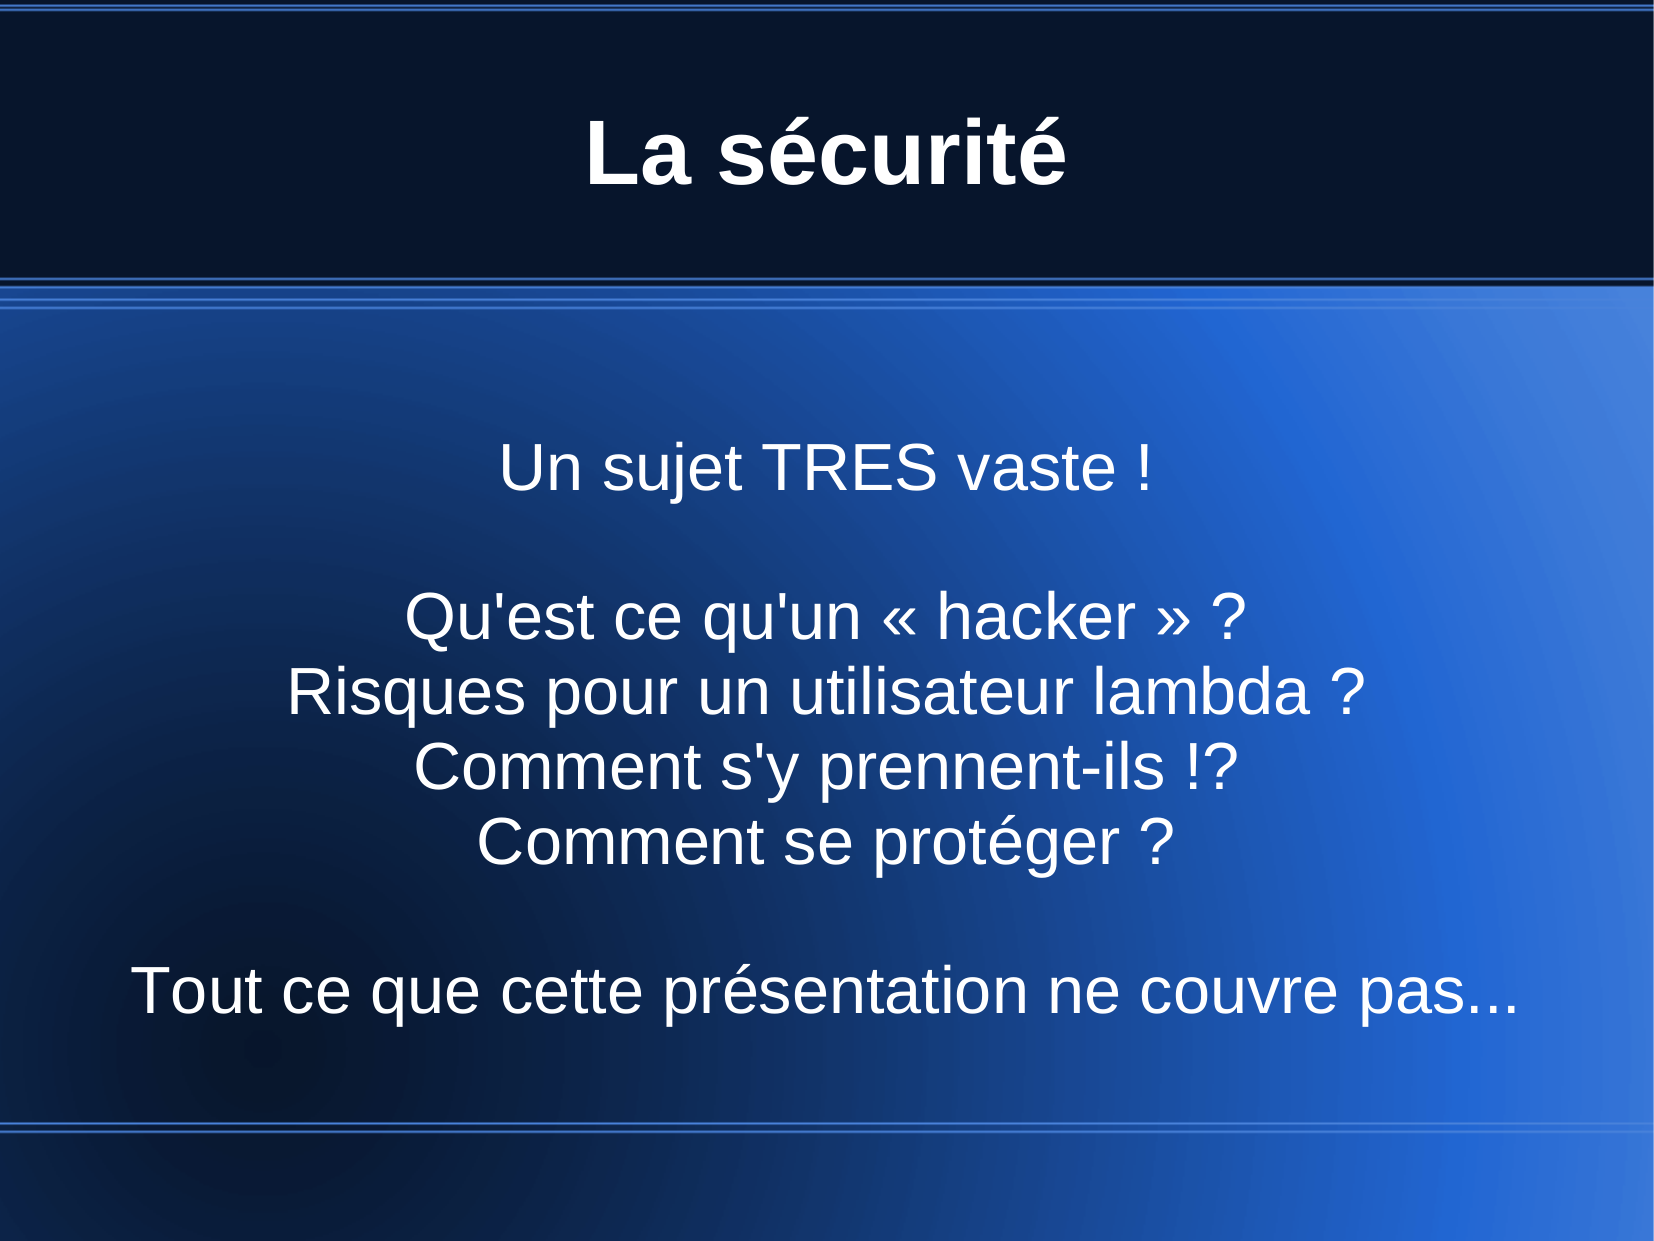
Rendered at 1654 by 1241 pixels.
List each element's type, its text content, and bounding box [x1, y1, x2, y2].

picture [0, 0, 1654, 1241]
subtitle Un sujet TRES vaste ! Qu'est ce qu'un « hacker » ? Risques pour un utilisateur lambda ? Comment s'y prennent-ils !? Comment se protéger ? Tout ce que cette présentation ne couvre pas... [82, 355, 1571, 1174]
title La sécurité [82, 49, 1571, 257]
